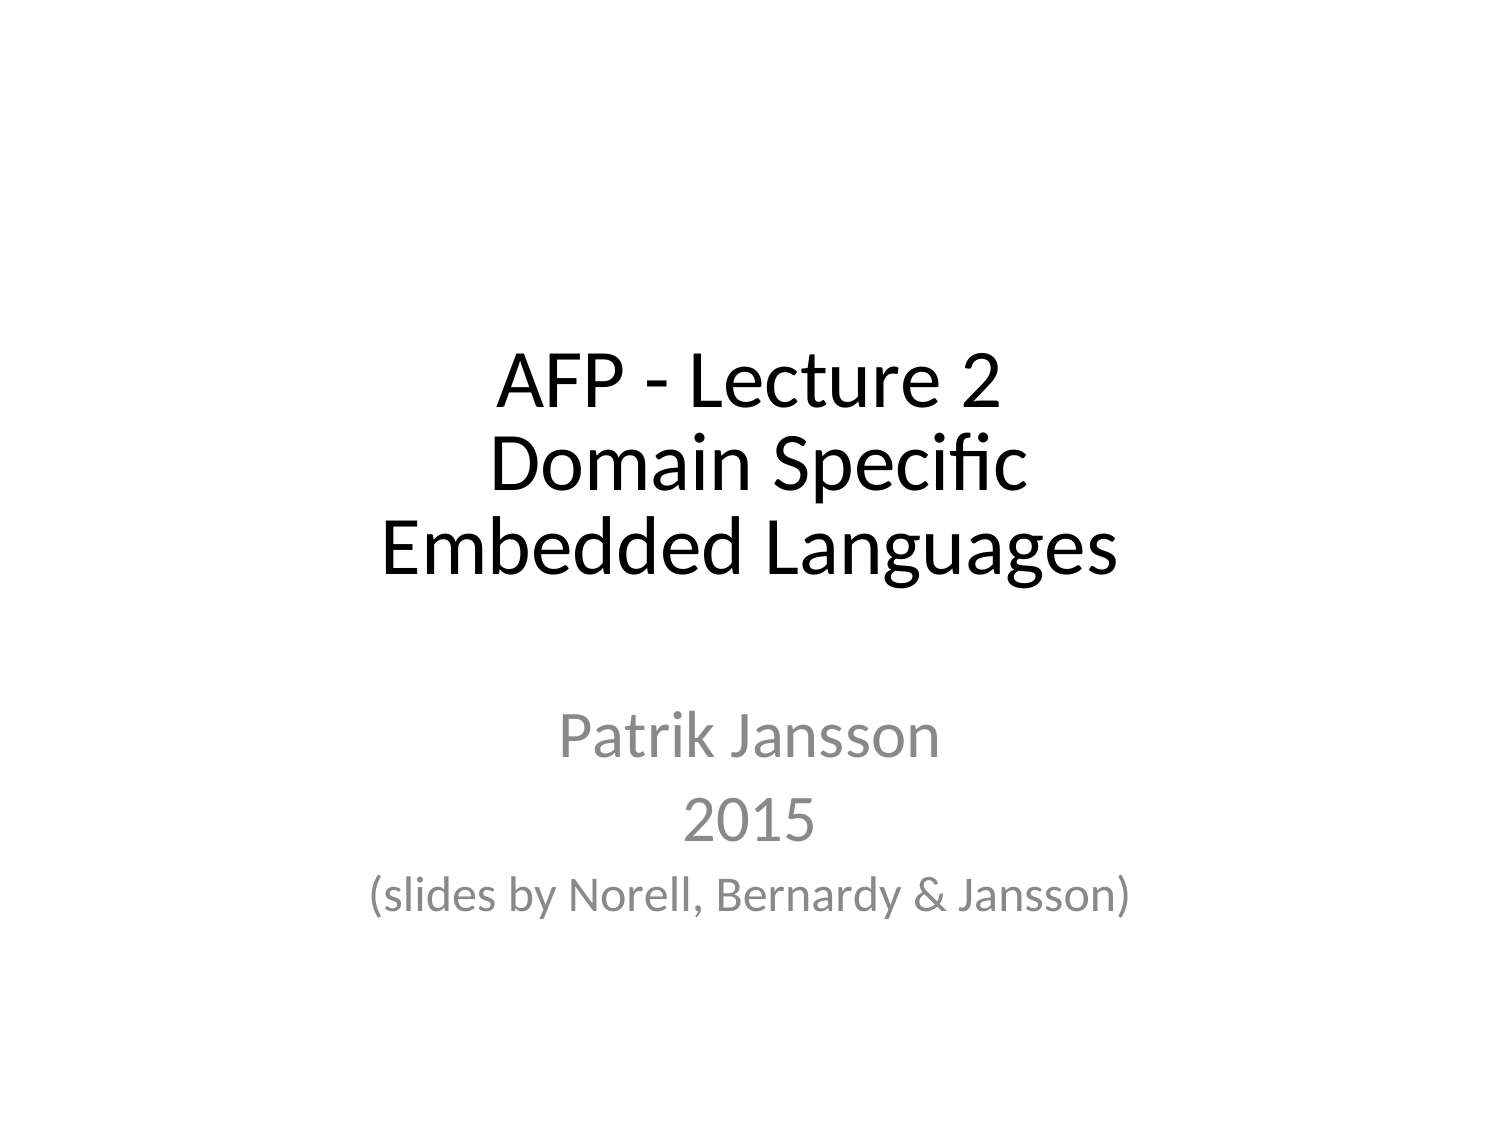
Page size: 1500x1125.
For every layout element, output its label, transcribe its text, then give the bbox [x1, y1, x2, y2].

text_box Patrik Jansson 2015 (slides by Norell, Bernardy & Jansson) [225, 699, 1276, 963]
title AFP - Lecture 2 Domain Specific Embedded Languages [112, 316, 1388, 624]
